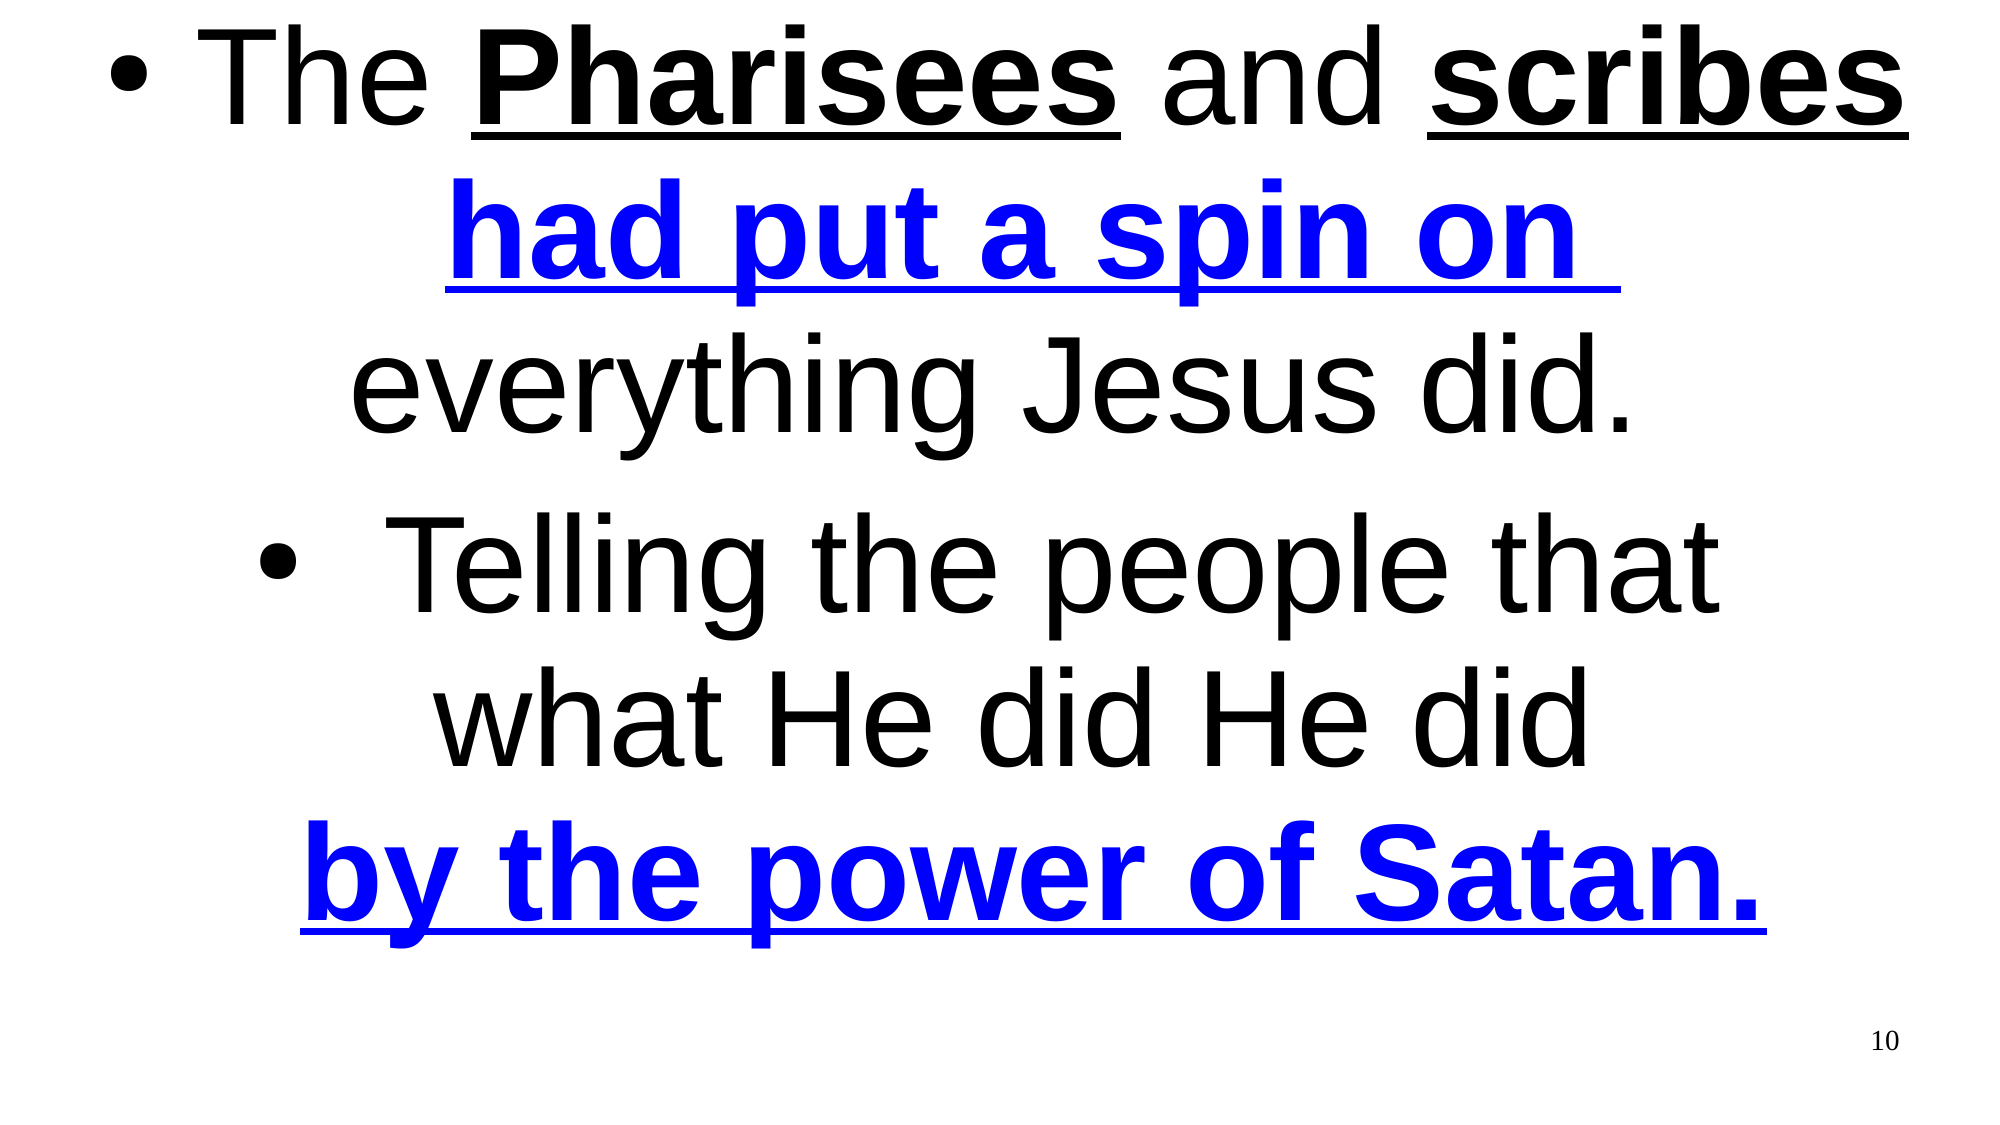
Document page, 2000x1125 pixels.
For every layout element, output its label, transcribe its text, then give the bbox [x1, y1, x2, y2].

list The Pharisees and scribes had put a spin on everything Jesus did. Telling the people that what He did He did by the power of Satan. [0, 0, 1996, 1123]
